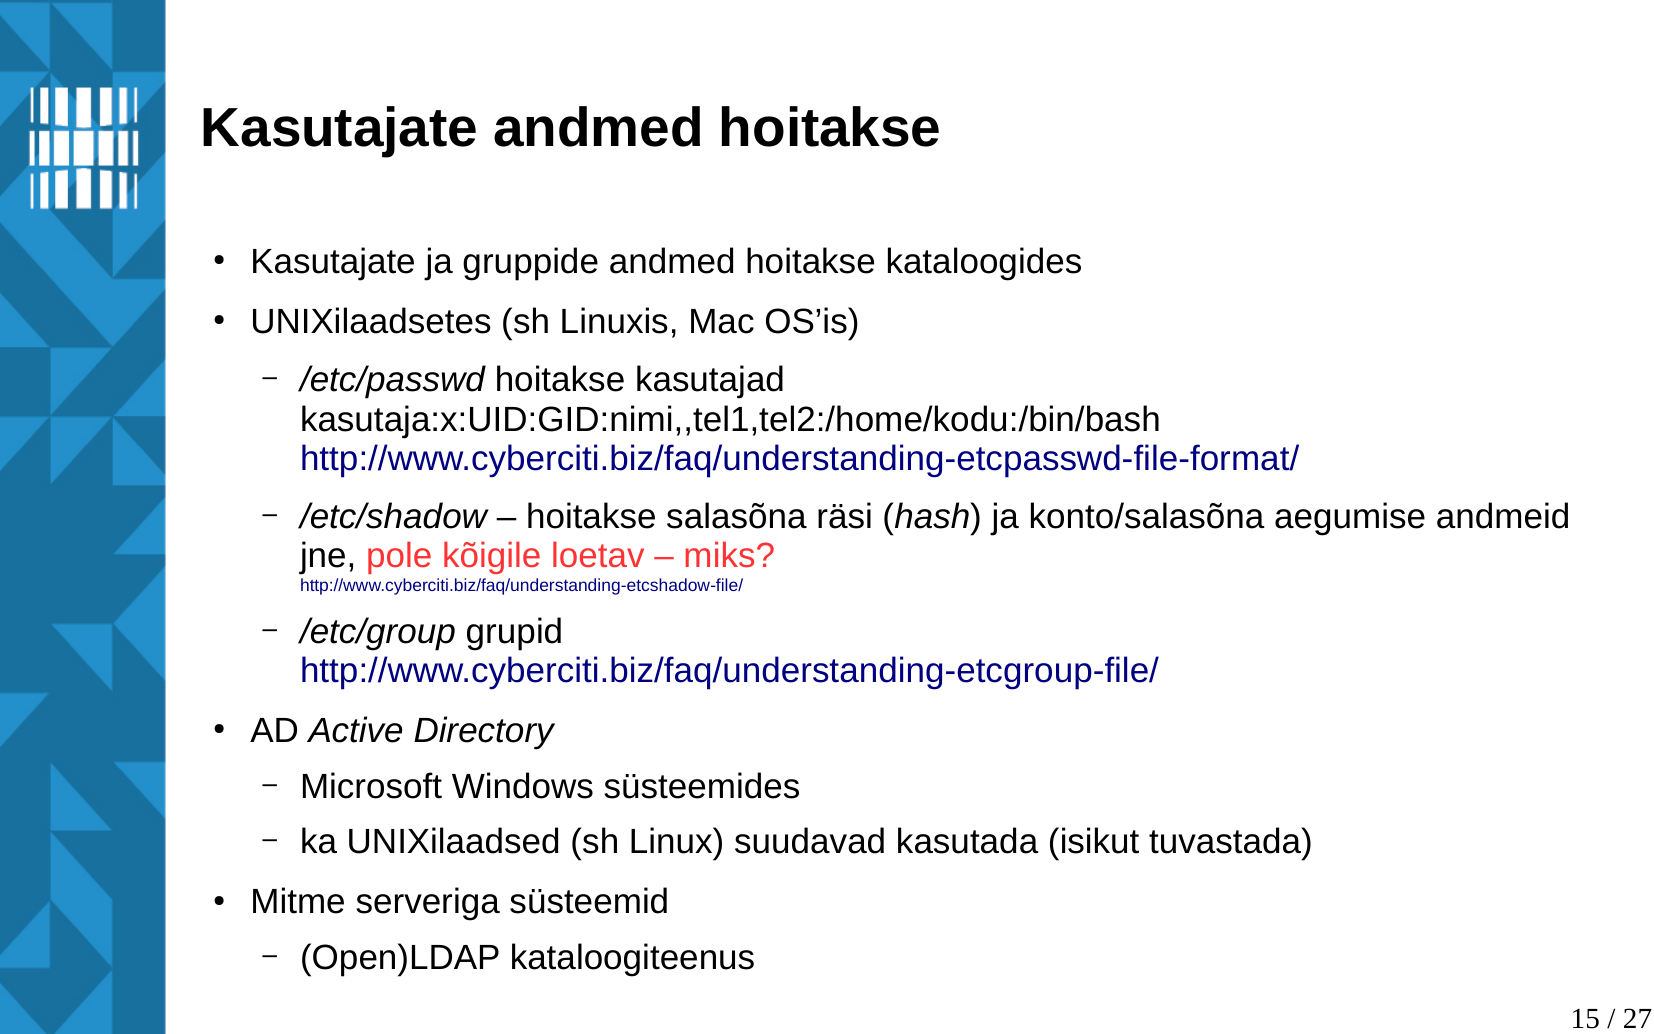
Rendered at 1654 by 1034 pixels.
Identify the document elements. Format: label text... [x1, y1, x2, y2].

list Kasutajate ja gruppide andmed hoitakse kataloogides UNIXilaadsetes (sh Linuxis, Mac OS’is) /etc/passwd hoitakse kasutajad kasutaja:x:UID:GID:nimi,,tel1,tel2:/home/kodu:/bin/bash http://www.cyberciti.biz/faq/understanding-etcpasswd-file-format/ /etc/shadow – hoitakse salasõna räsi (hash) ja konto/salasõna aegumise andmeid jne, pole kõigile loetav – miks? http://www.cyberciti.biz/faq/understanding-etcshadow-file/ /etc/group grupid http://www.cyberciti.biz/faq/understanding-etcgroup-file/ AD Active Directory Microsoft Windows süsteemides ka UNIXilaadsed (sh Linux) suudavad kasutada (isikut tuvastada) Mitme serveriga süsteemid (Open)LDAP kataloogiteenus [200, 241, 1595, 985]
title Kasutajate andmed hoitakse [200, 41, 1565, 214]
